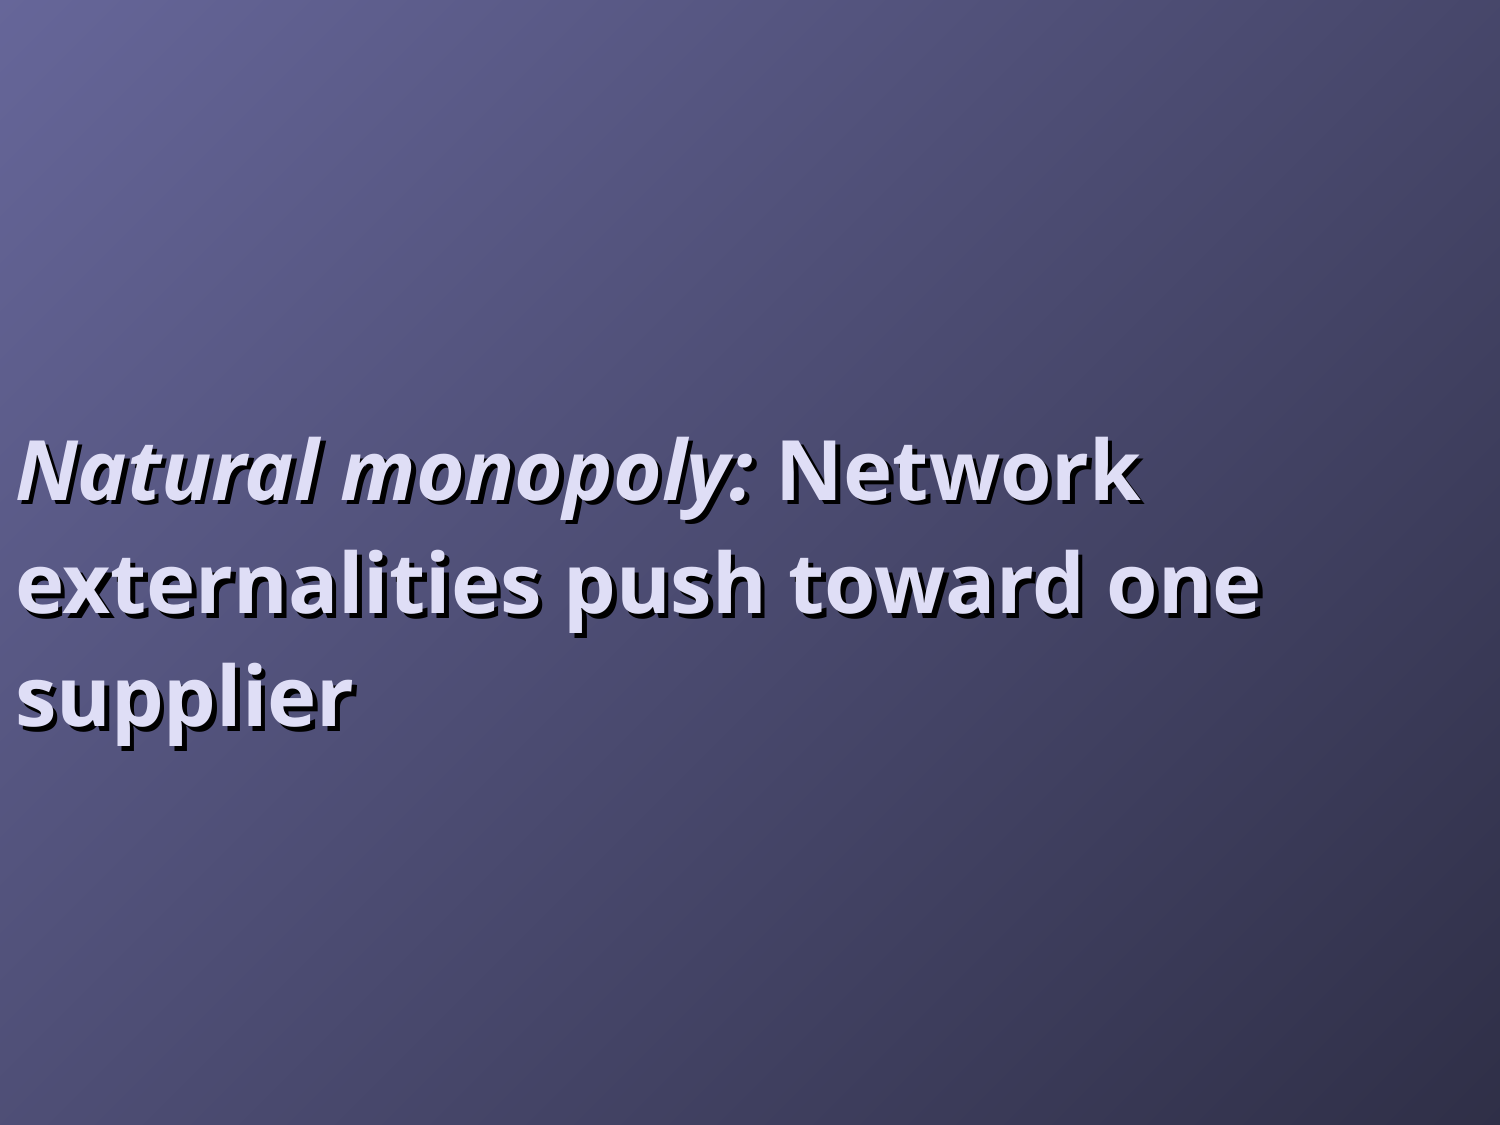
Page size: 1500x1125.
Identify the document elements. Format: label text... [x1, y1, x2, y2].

title Natural monopoly: Network externalities push toward one supplier [0, 423, 1500, 739]
